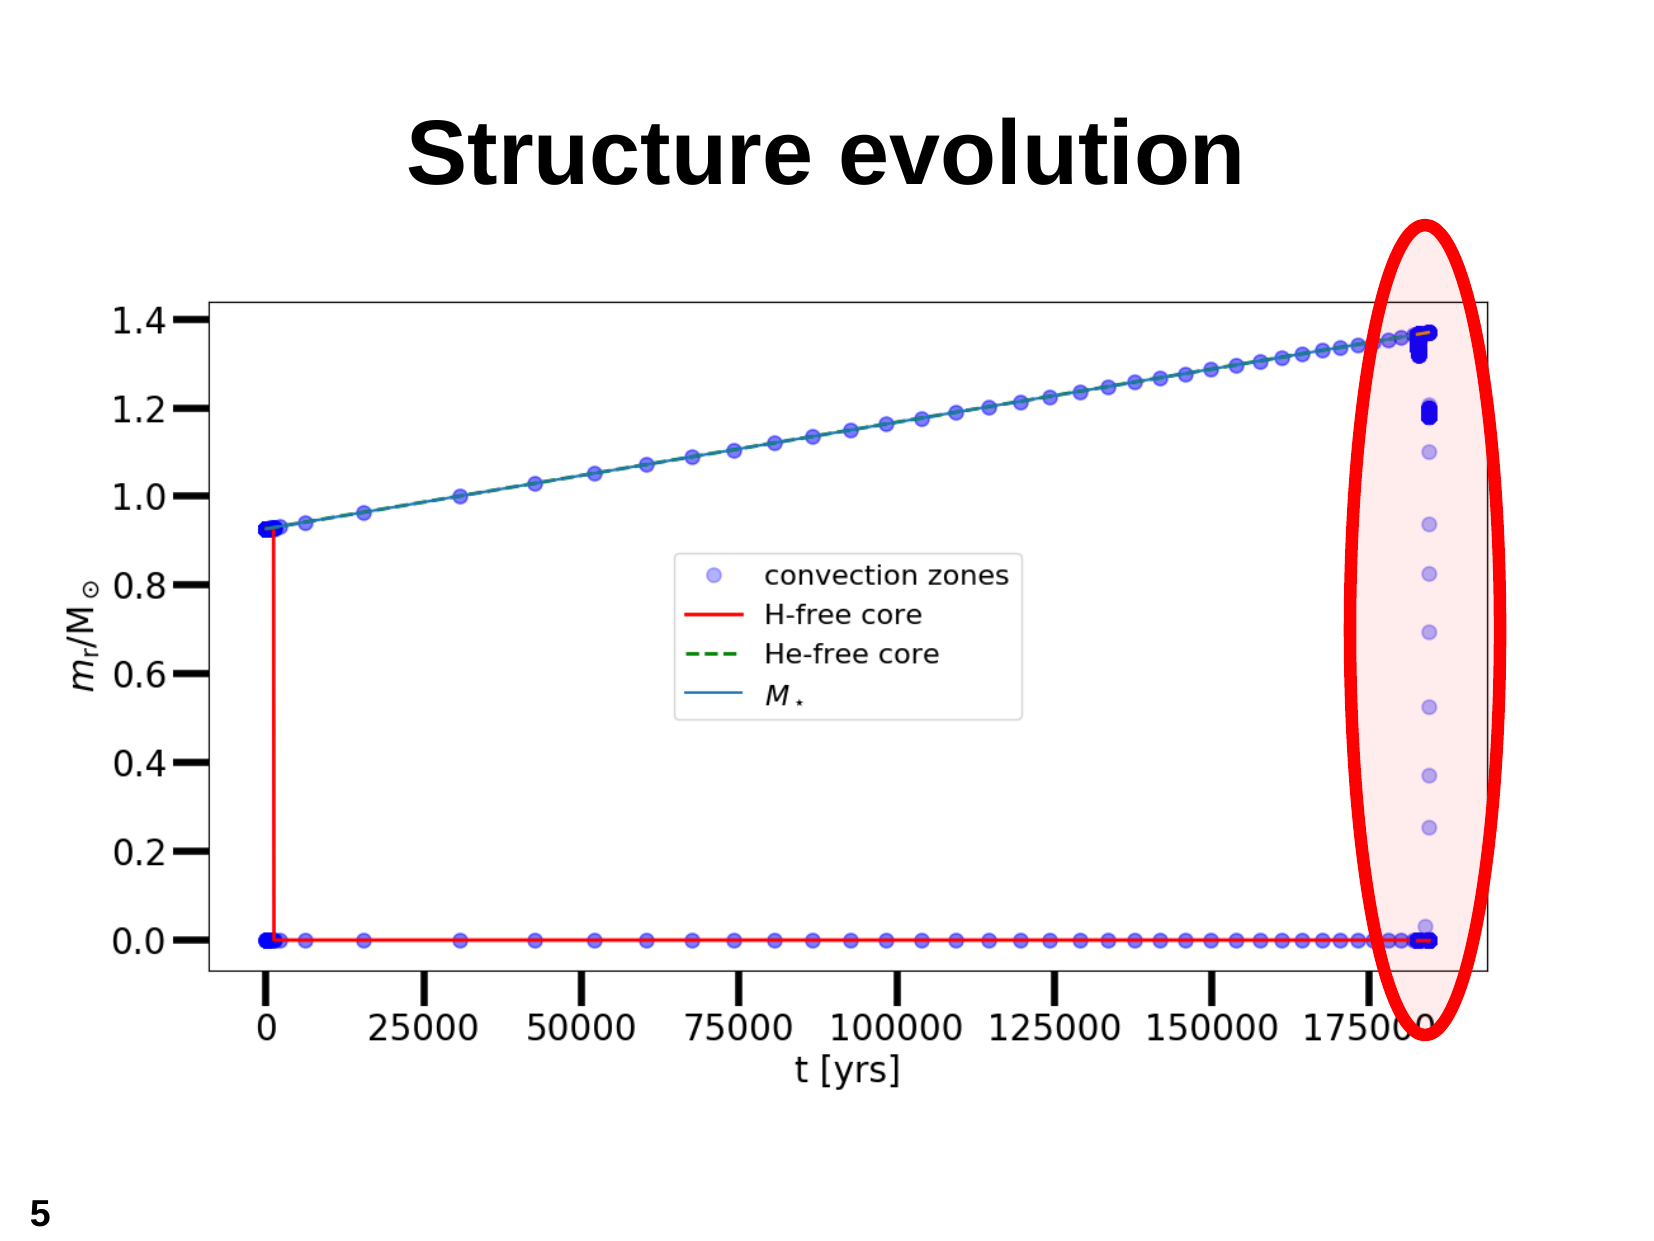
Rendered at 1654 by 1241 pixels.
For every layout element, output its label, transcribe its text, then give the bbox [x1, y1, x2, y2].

text_box [1350, 225, 1501, 1036]
picture [2, 194, 1652, 1096]
title Structure evolution [82, 49, 1571, 194]
text_box 5 [15, 1185, 76, 1241]
